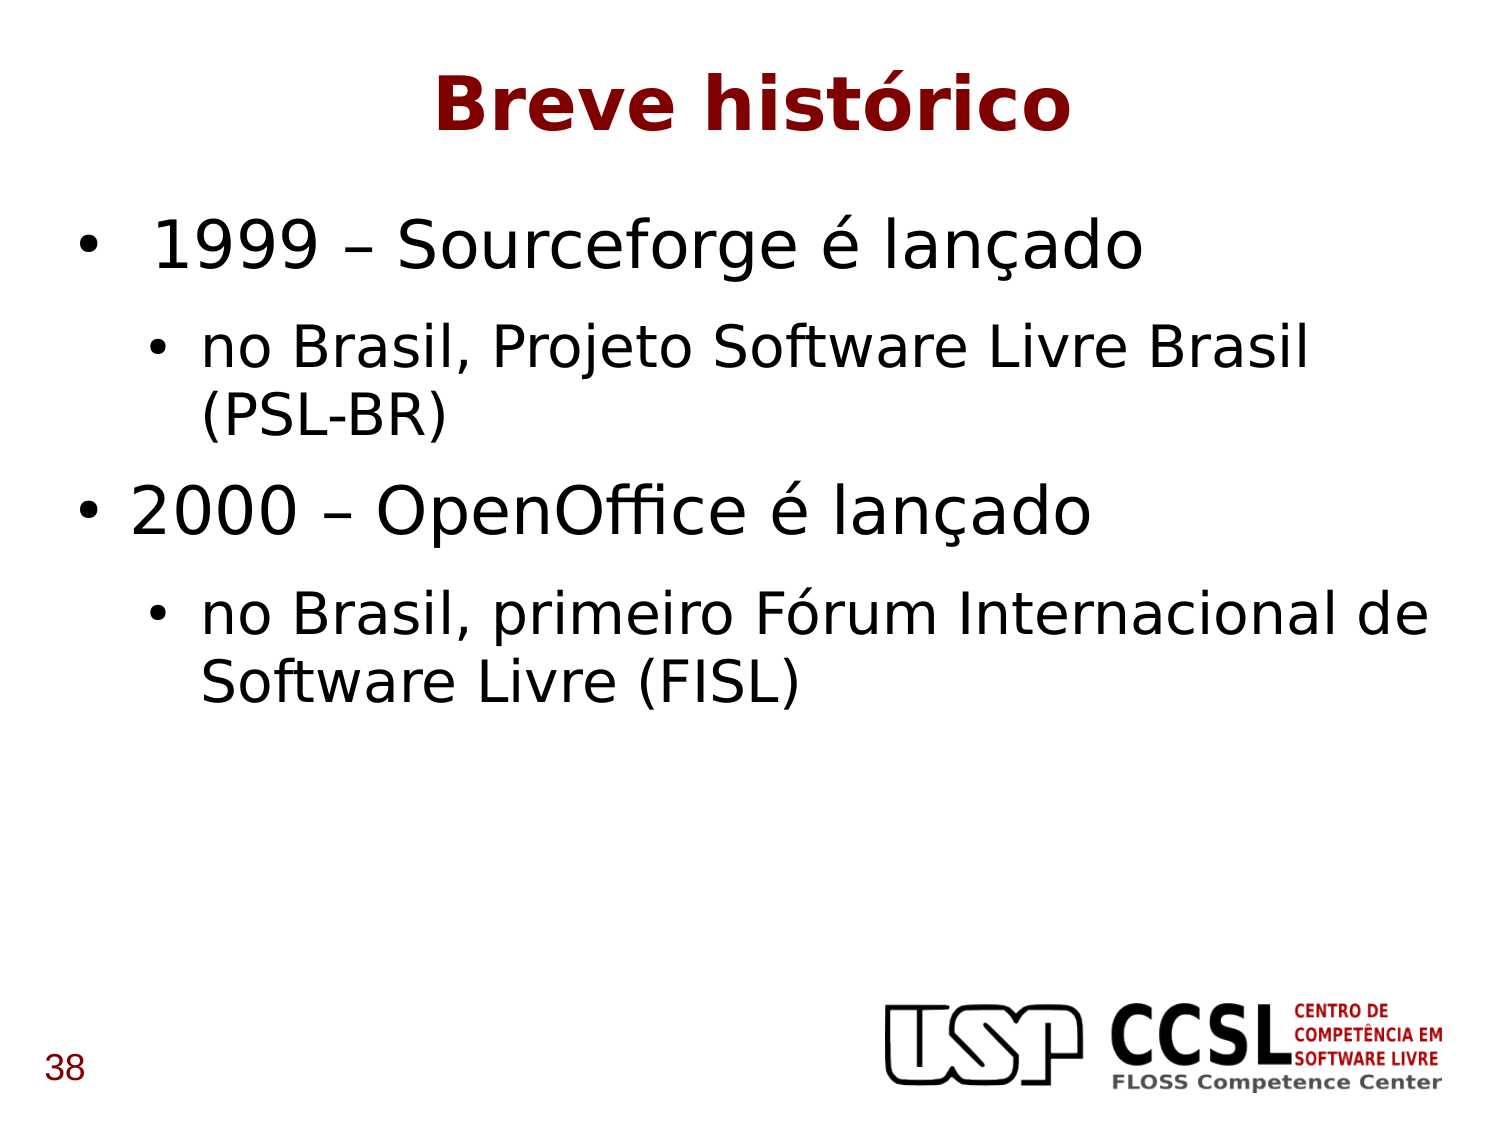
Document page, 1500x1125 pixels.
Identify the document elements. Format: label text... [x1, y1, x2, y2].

picture [885, 1003, 1442, 1093]
list 1999 – Sourceforge é lançado no Brasil, Projeto Software Livre Brasil (PSL-BR) 2000 – OpenOffice é lançado no Brasil, primeiro Fórum Internacional de Software Livre (FISL) [59, 206, 1447, 950]
title Breve histórico [59, 29, 1447, 180]
